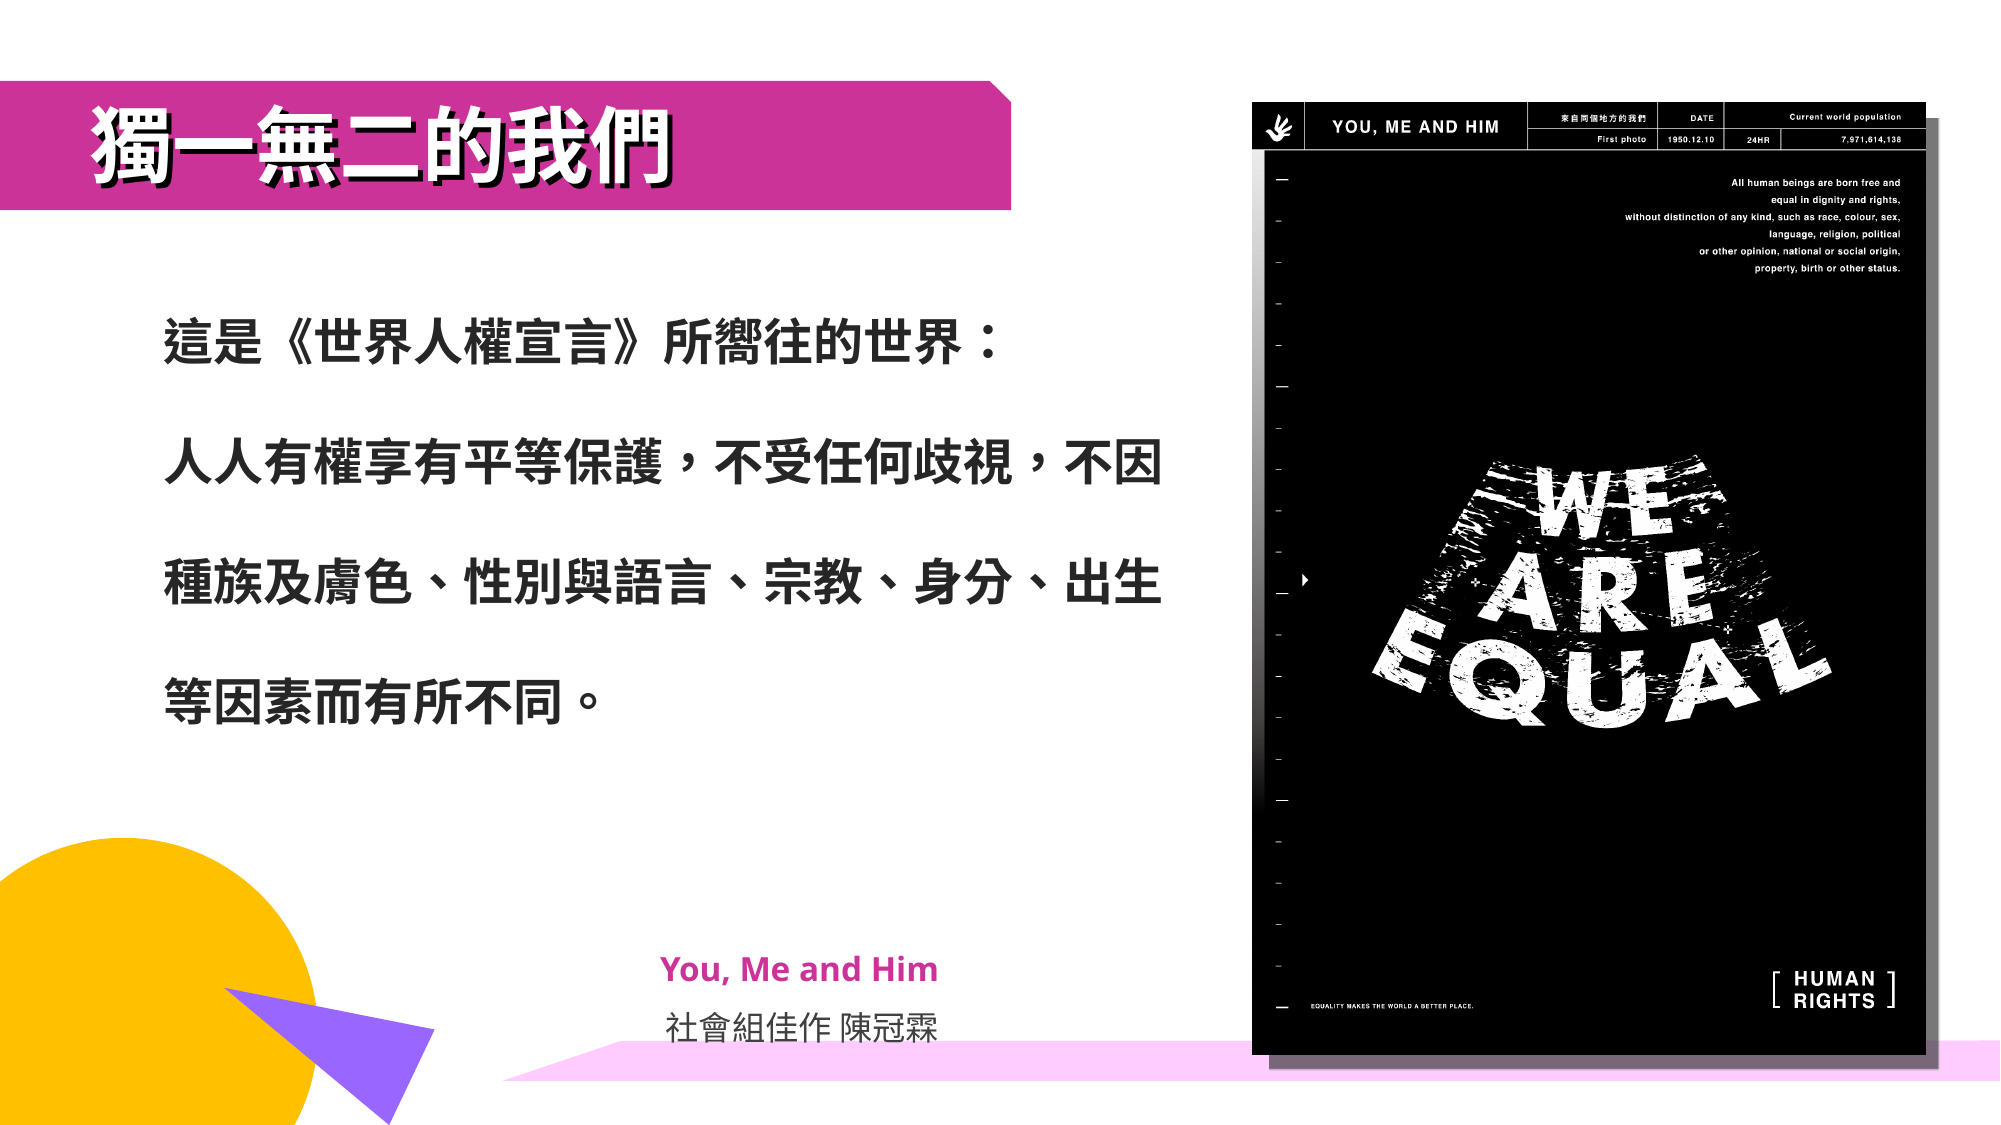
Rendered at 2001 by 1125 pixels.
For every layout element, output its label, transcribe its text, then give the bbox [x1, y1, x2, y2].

text_box You, Me and Him 社會組佳作 陳冠霖 [645, 920, 1243, 1050]
text_box [502, 1040, 2000, 1081]
subtitle 這是《世界人權宣言》所嚮往的世界： 人人有權享有平等保護，不受任何歧視，不因 種族及膚色、性別與語言、宗教、身分、出生 等因素而有所不同。 [148, 235, 1179, 895]
picture [1252, 102, 1926, 1055]
title 獨一無二的我們 [74, 84, 1195, 214]
